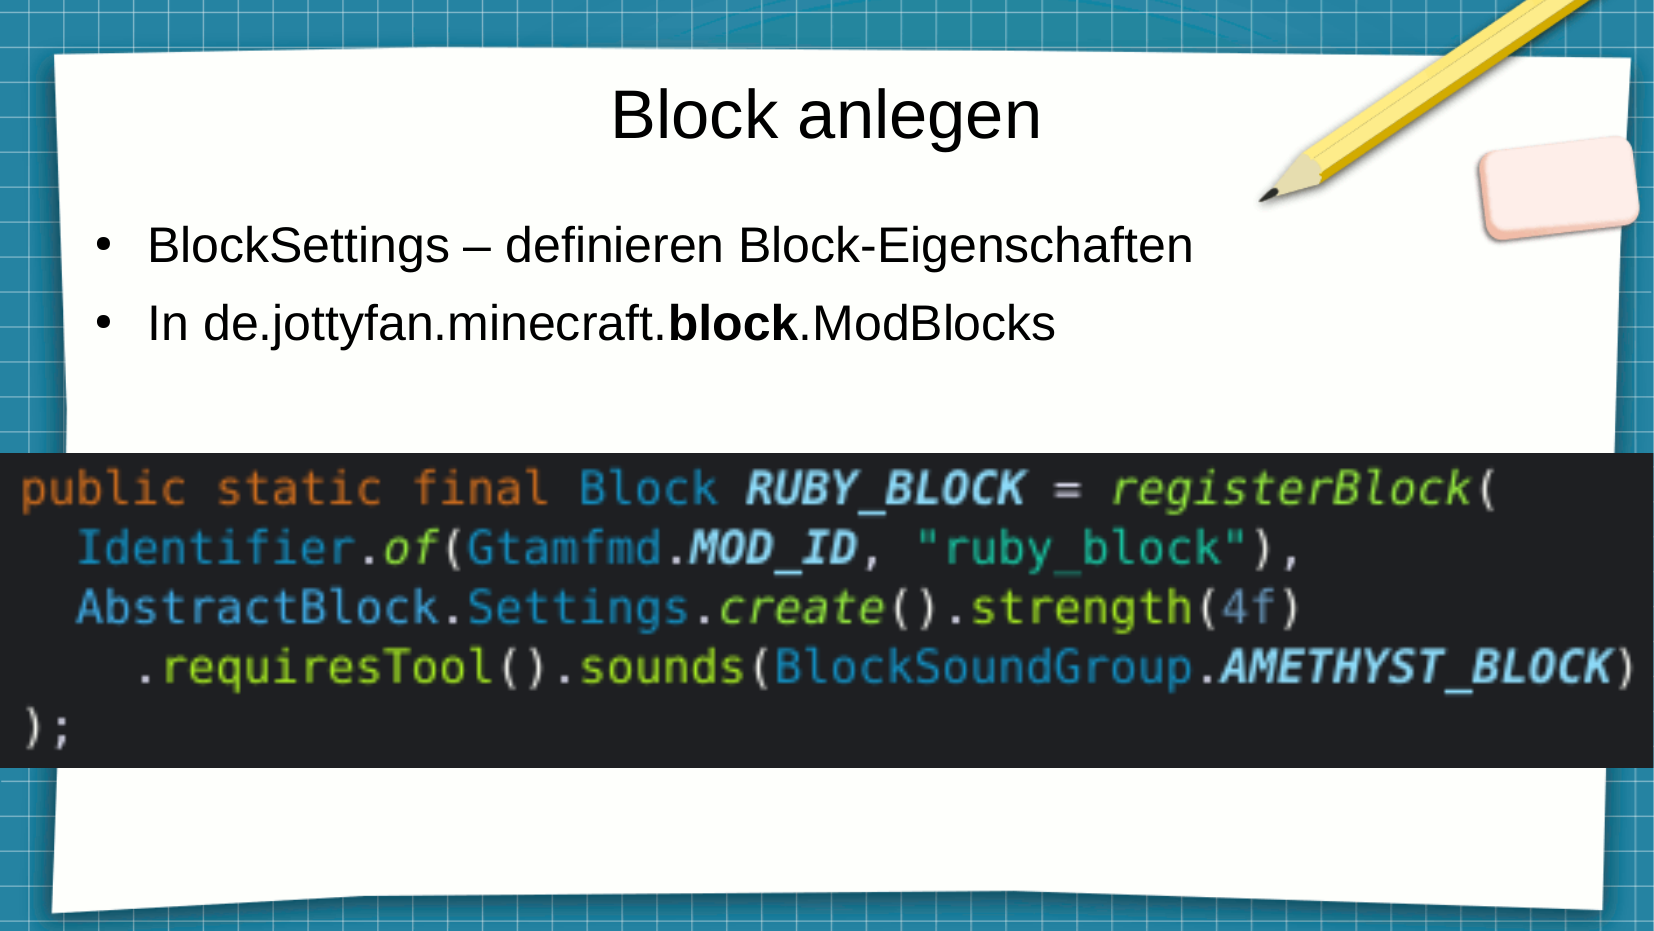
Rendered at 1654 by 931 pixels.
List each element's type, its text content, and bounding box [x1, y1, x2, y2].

list BlockSettings – definieren Block-Eigenschaften In de.jottyfan.minecraft.block.ModBlocks [76, 217, 1565, 414]
picture [0, 0, 1654, 931]
title Block anlegen [82, 37, 1571, 193]
